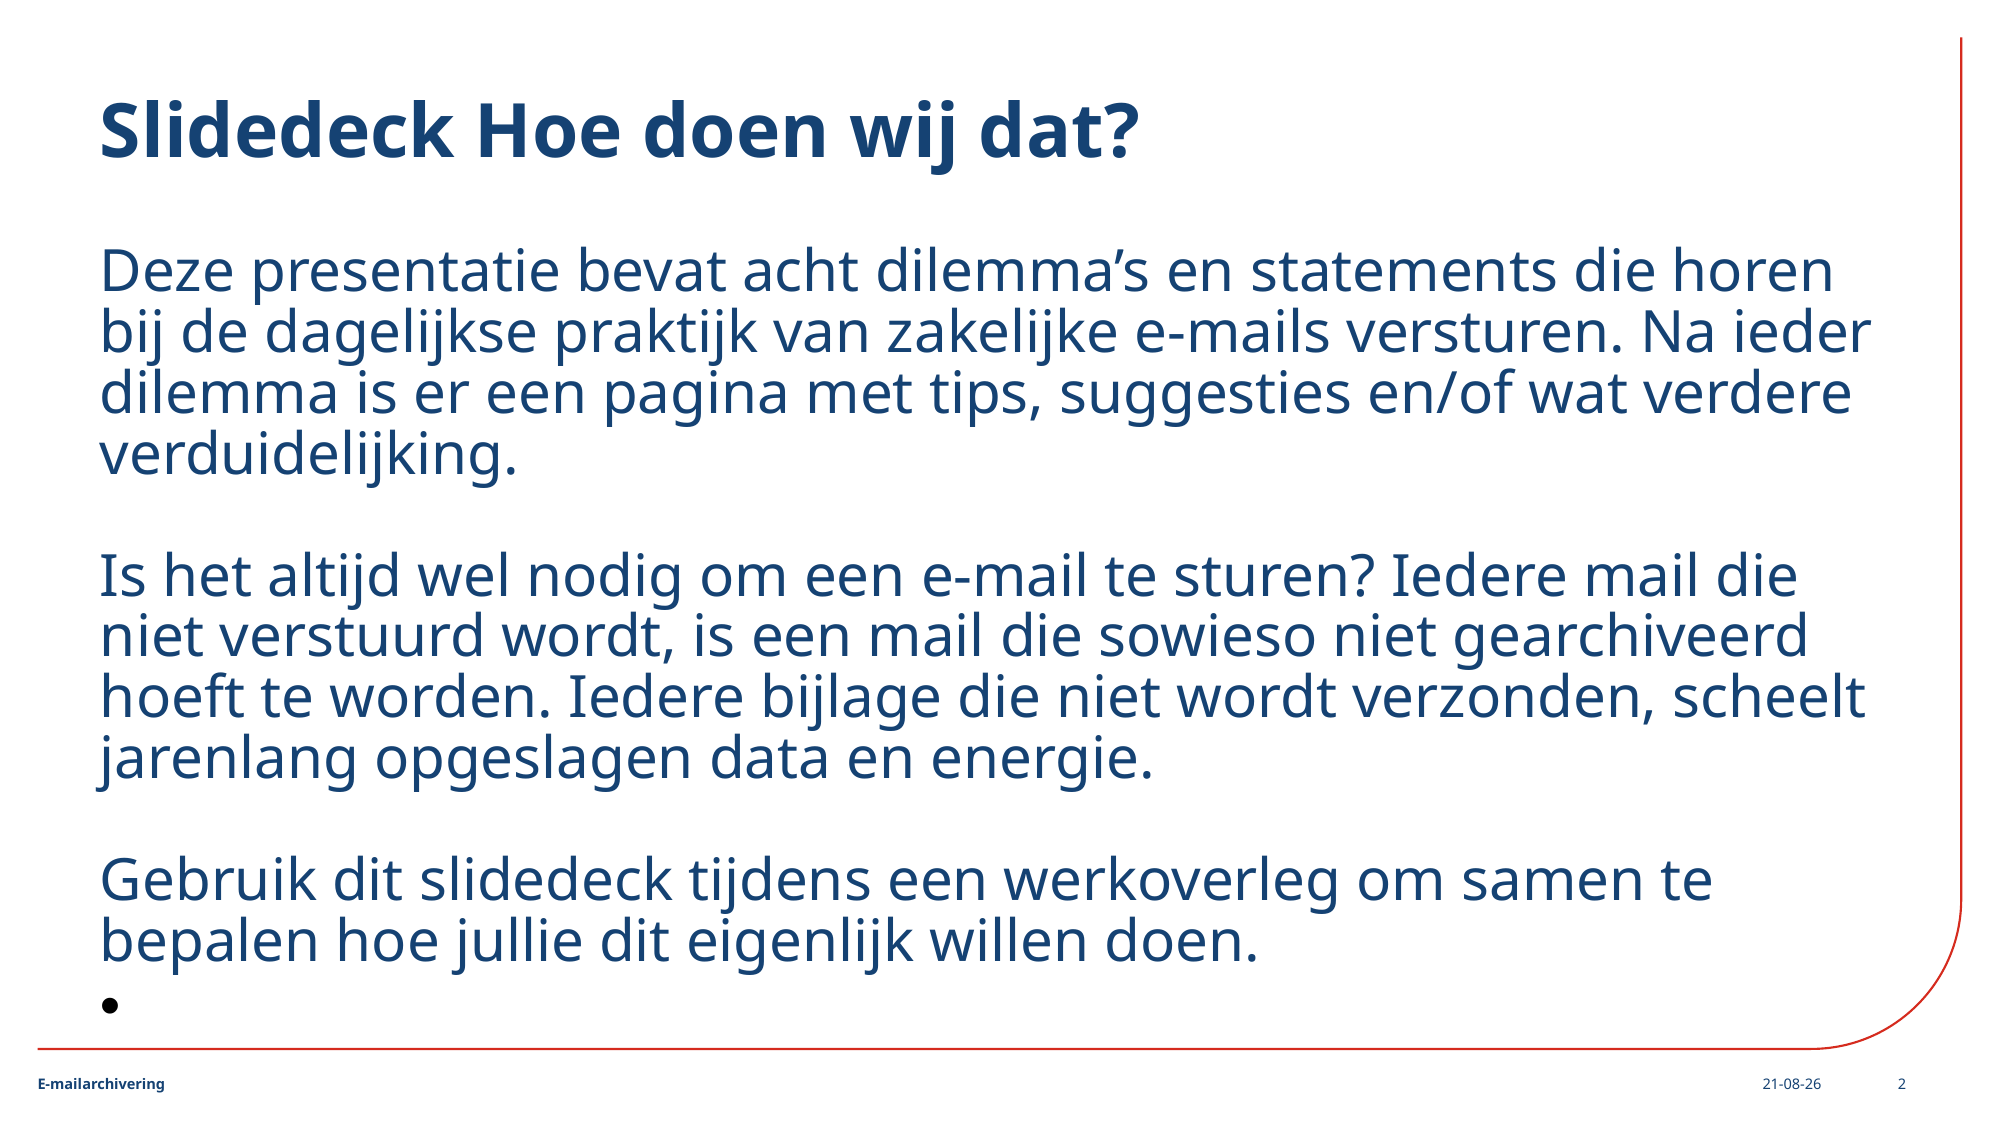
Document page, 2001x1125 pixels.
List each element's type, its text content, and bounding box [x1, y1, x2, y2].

text_box 2 [1897, 1074, 1963, 1117]
text_box Deze presentatie bevat acht dilemma’s en statements die horen bij de dagelijkse praktijk van zakelijke e-mails versturen. Na ieder dilemma is er een pagina met tips, suggesties en/of wat verdere verduidelijking. Is het altijd wel nodig om een e-mail te sturen? Iedere mail die niet verstuurd wordt, is een mail die sowieso niet gearchiveerd hoeft te worden. Iedere bijlage die niet wordt verzonden, scheelt jarenlang opgeslagen data en energie. Gebruik dit slidedeck tijdens een werkoverleg om samen te bepalen hoe jullie dit eigenlijk willen doen. [99, 243, 1876, 979]
text_box 17 maart 2026 [1762, 1074, 1888, 1117]
title Slidedeck Hoe doen wij dat? [99, 95, 1876, 243]
